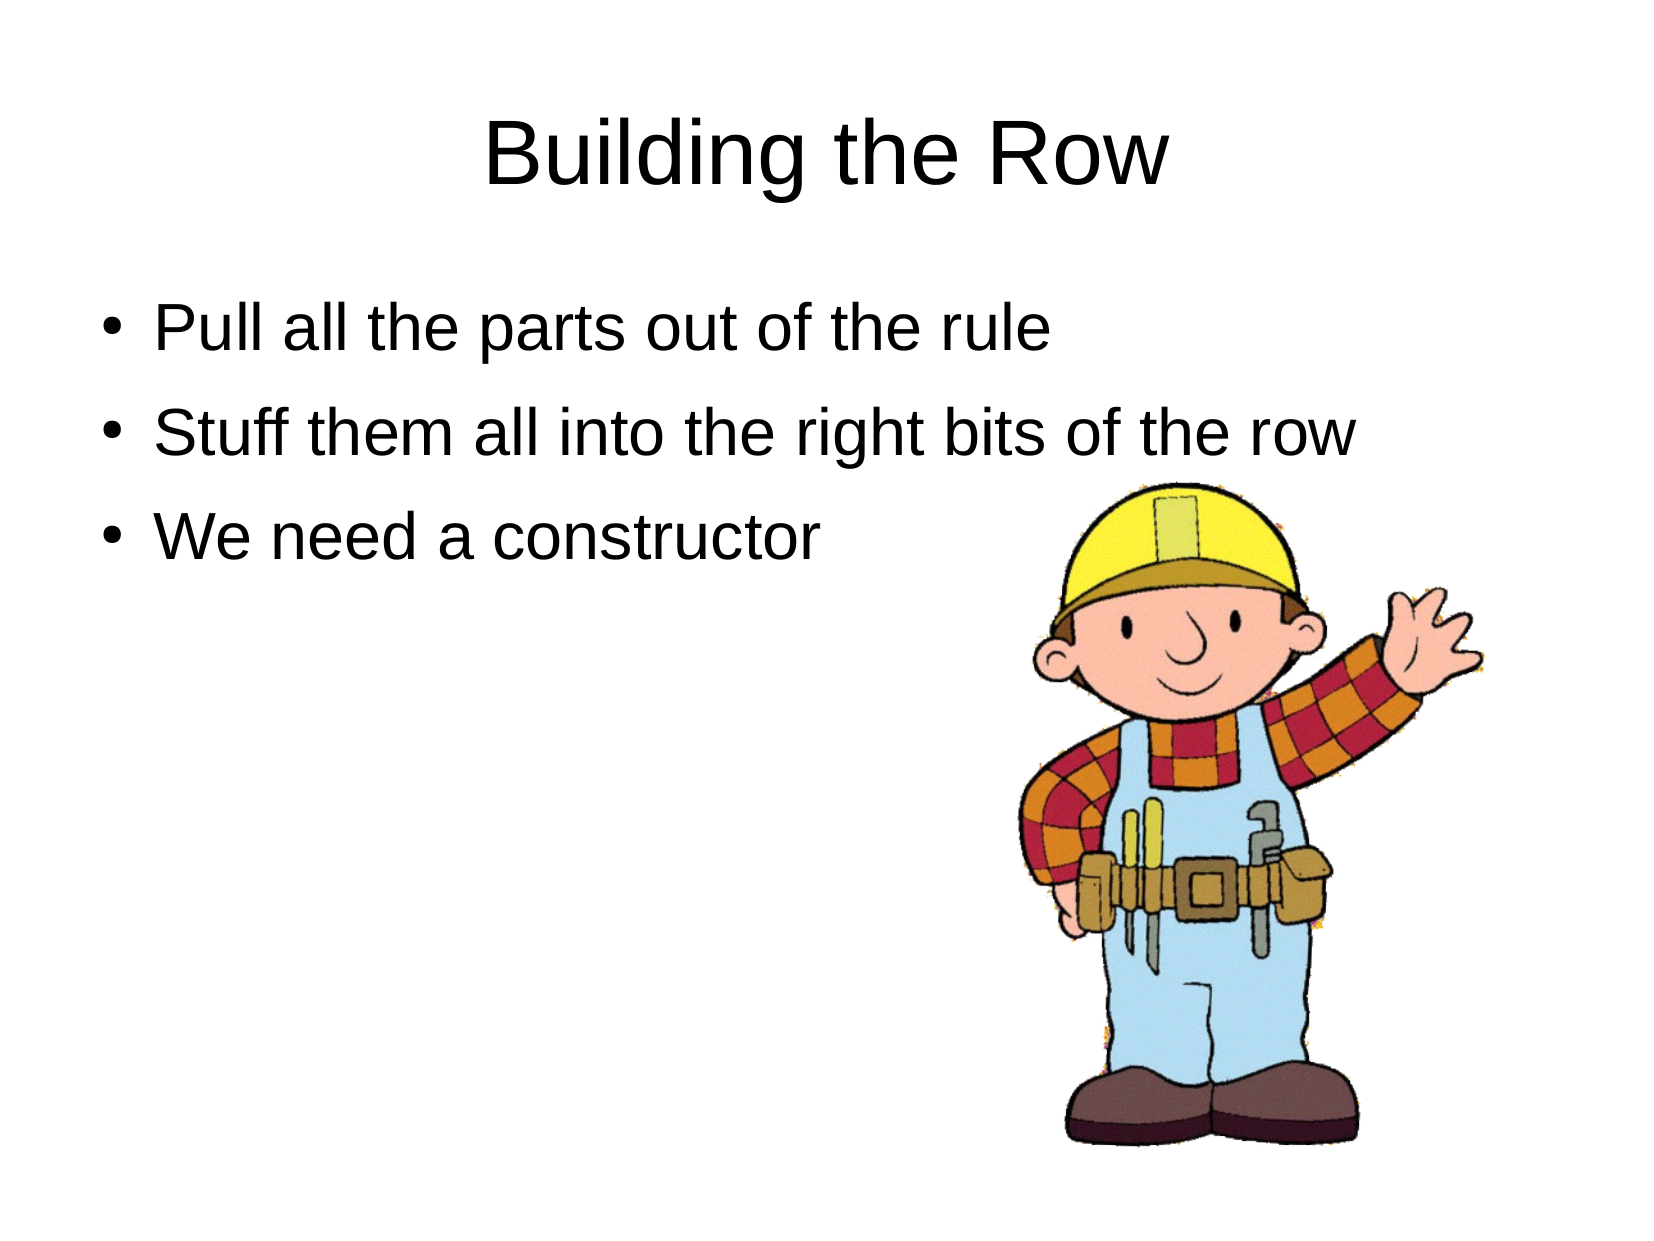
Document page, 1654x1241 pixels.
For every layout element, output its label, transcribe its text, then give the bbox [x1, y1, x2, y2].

picture [974, 472, 1486, 1165]
list Pull all the parts out of the rule Stuff them all into the right bits of the row We need a constructor [82, 290, 1571, 1094]
title Building the Row [82, 56, 1571, 250]
